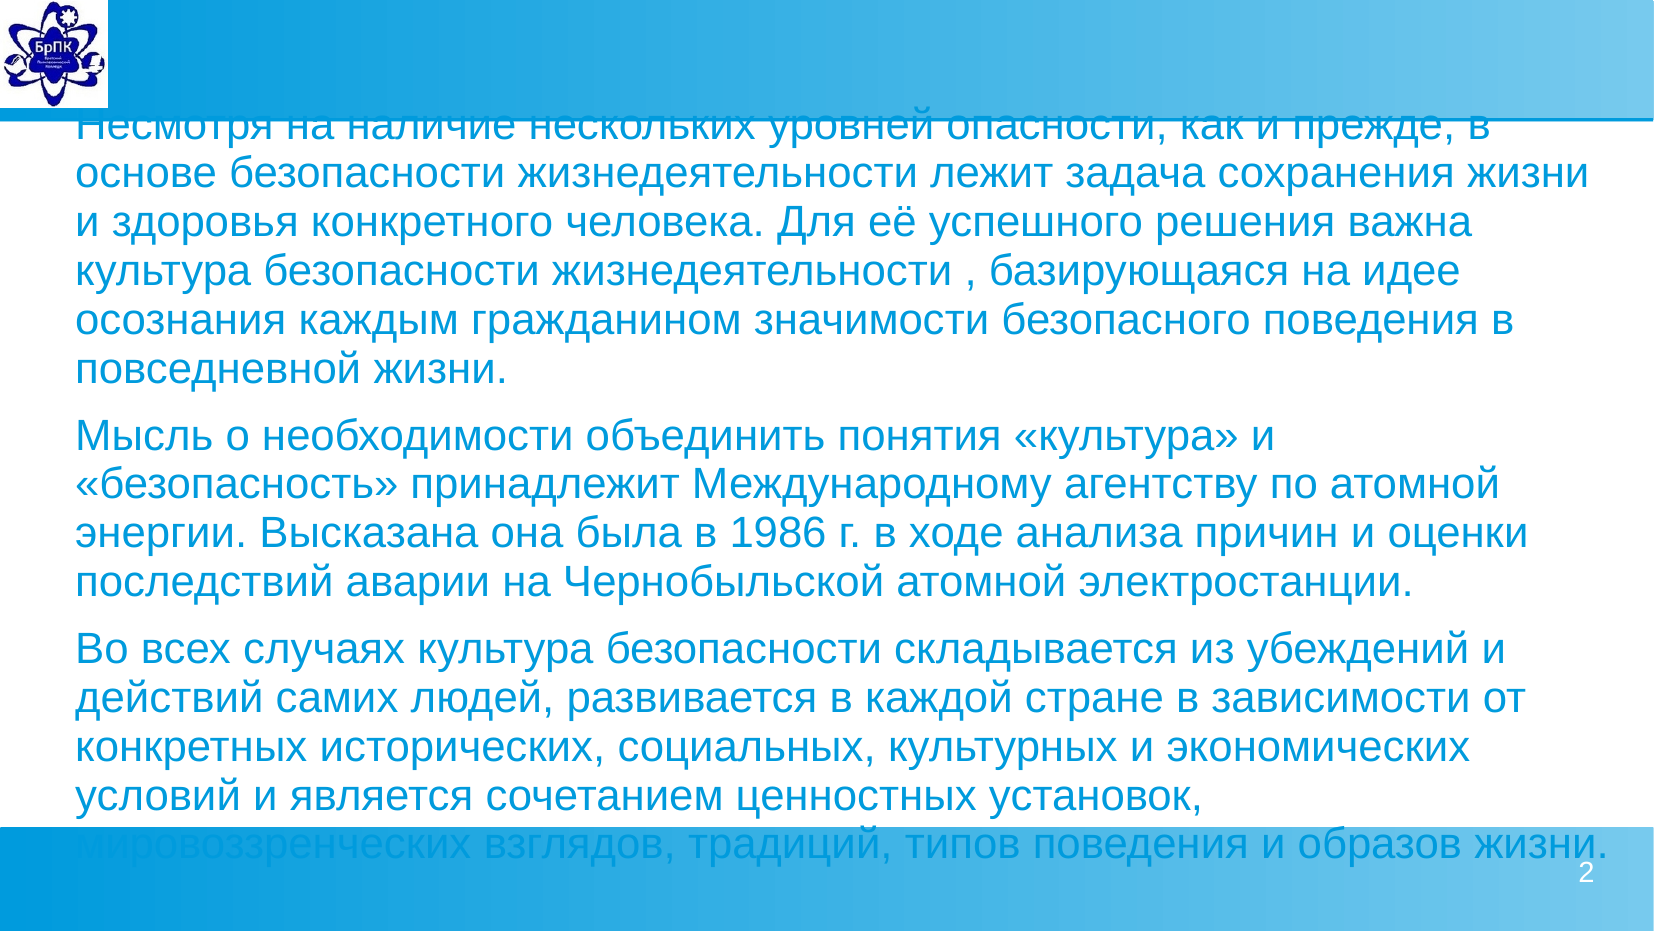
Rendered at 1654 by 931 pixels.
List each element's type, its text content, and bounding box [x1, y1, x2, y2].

picture [0, 0, 107, 107]
list Несмотря на наличие нескольких уровней опасности, как и прежде, в основе безопасности жизнедеятельности лежит задача сохранения жизни и здоровья конкретного человека. Для её успешного решения важна культура безопасности жизнедеятельности , базирующаяся на идее осознания каждым гражданином значимости безопасного поведения в повседневной жизни. Мысль о необходимости объединить понятия «культура» и «безопасность» принадлежит Международному агентству по атомной энергии. Высказана она была в 1986 г. в ходе анализа причин и оценки последствий аварии на Чернобыльской атомной электростанции. Во всех случаях культура безопасности складывается из убеждений и действий самих людей, развивается в каждой стране в зависимости от конкретных исторических, социальных, культурных и экономических условий и является сочетанием ценностных установок, мировоззренческих взглядов, традиций, типов поведения и образов жизни. [75, 99, 1611, 666]
